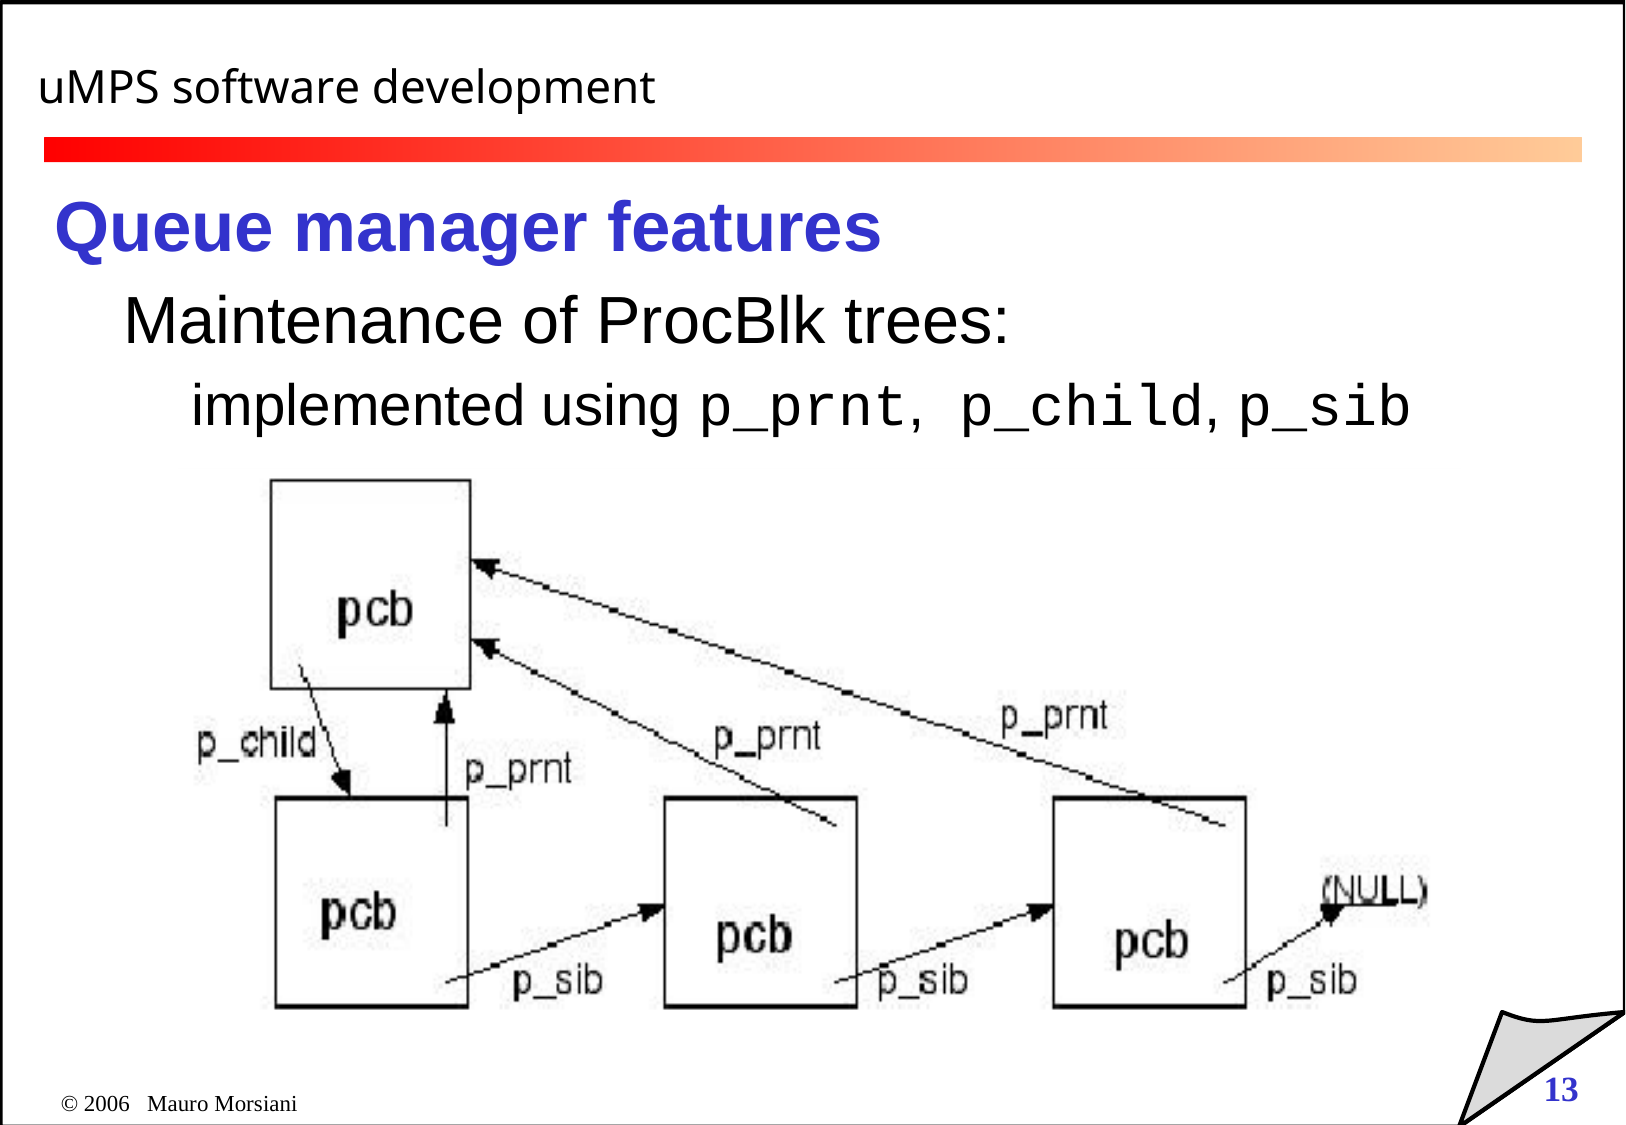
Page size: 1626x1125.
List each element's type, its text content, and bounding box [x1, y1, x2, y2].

title uMPS software development [37, 44, 1587, 130]
list Queue manager features Maintenance of ProcBlk trees: implemented using p_prnt, p_child, p_sib [54, 187, 1557, 660]
picture [178, 660, 1461, 1028]
